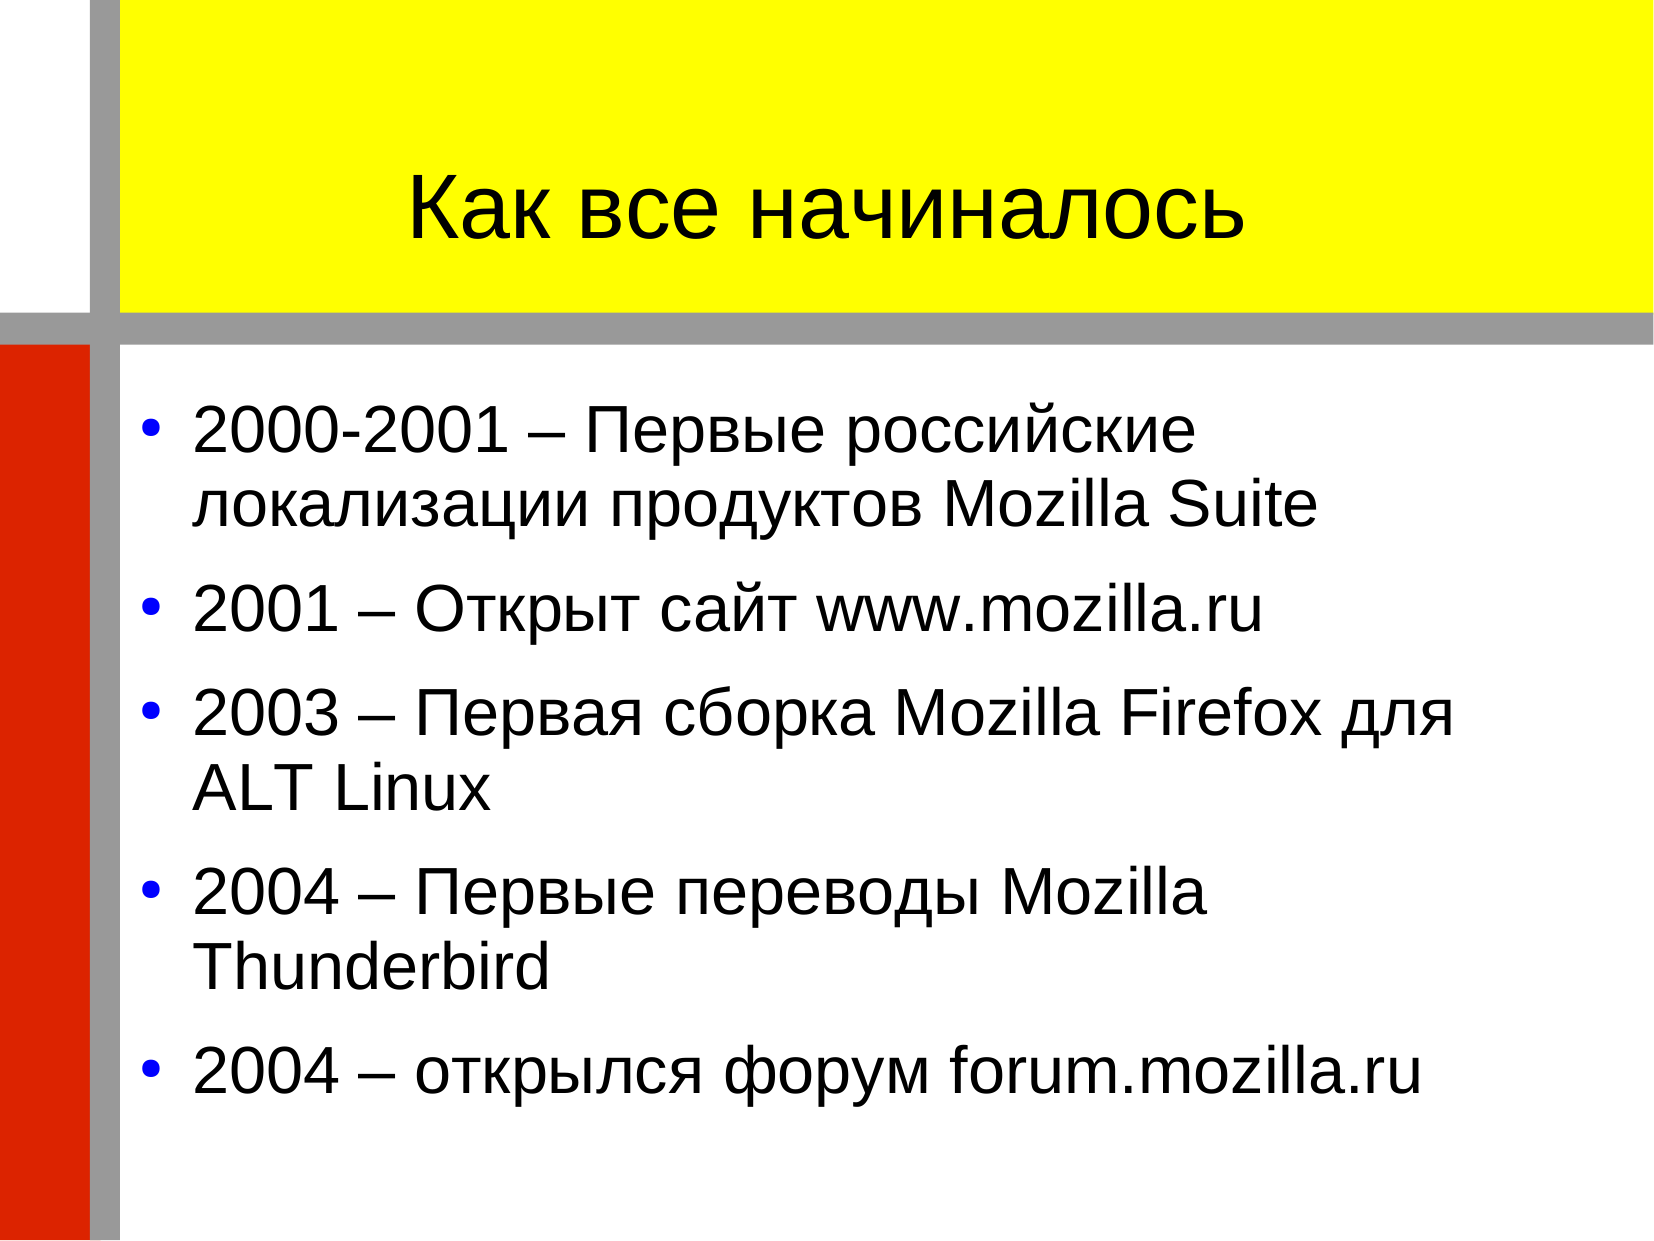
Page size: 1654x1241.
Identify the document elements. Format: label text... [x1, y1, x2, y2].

title Как все начиналось [121, 102, 1534, 311]
list 2000-2001 – Первые российские локализации продуктов Mozilla Suite 2001 – Открыт сайт www.mozilla.ru 2003 – Первая сборка Mozilla Firefox для ALT Linux 2004 – Первые переводы Mozilla Thunderbird 2004 – открылся форум forum.mozilla.ru [121, 391, 1534, 1241]
